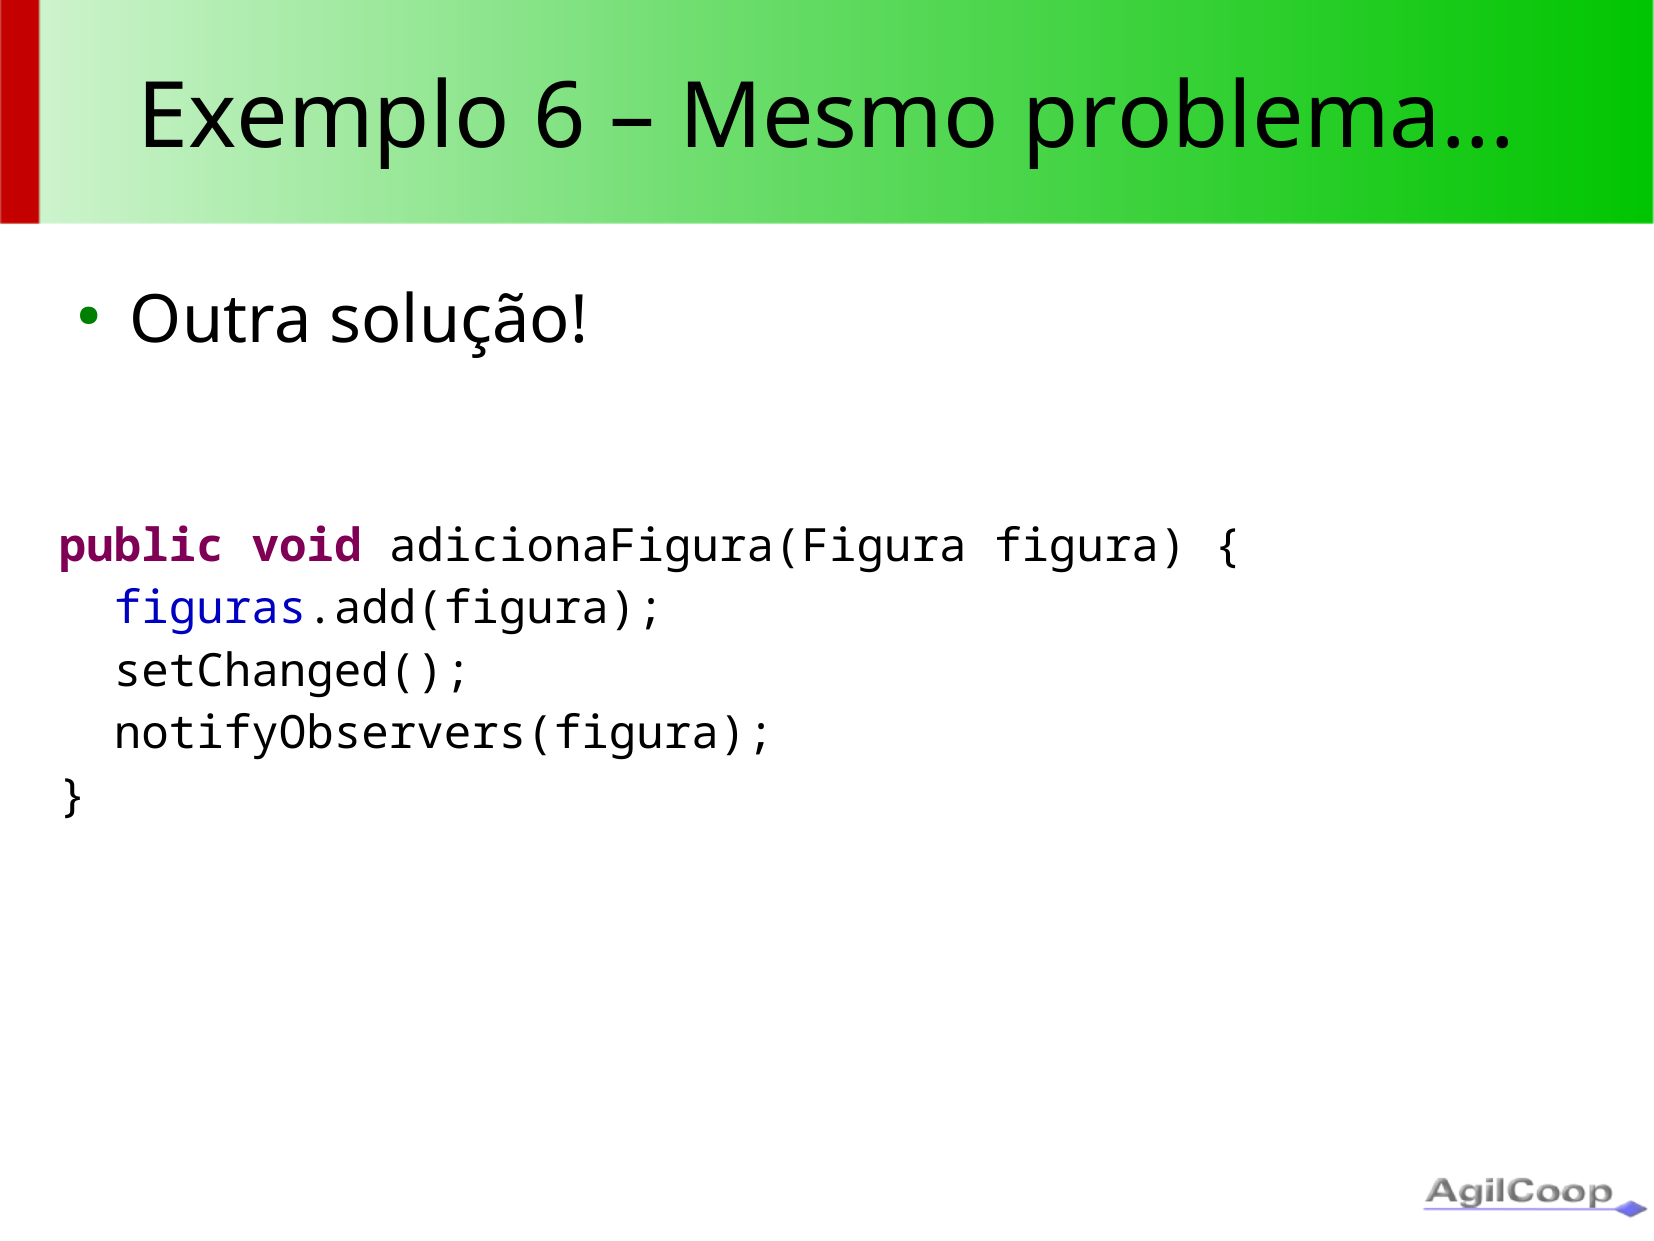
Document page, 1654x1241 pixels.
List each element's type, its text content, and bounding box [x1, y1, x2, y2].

list Outra solução! public void adicionaFigura(Figura figura) { figuras.add(figura); setChanged(); notifyObservers(figura); } [59, 271, 1607, 1123]
picture [0, 0, 1654, 1241]
title Exemplo 6 – Mesmo problema... [82, 8, 1571, 216]
